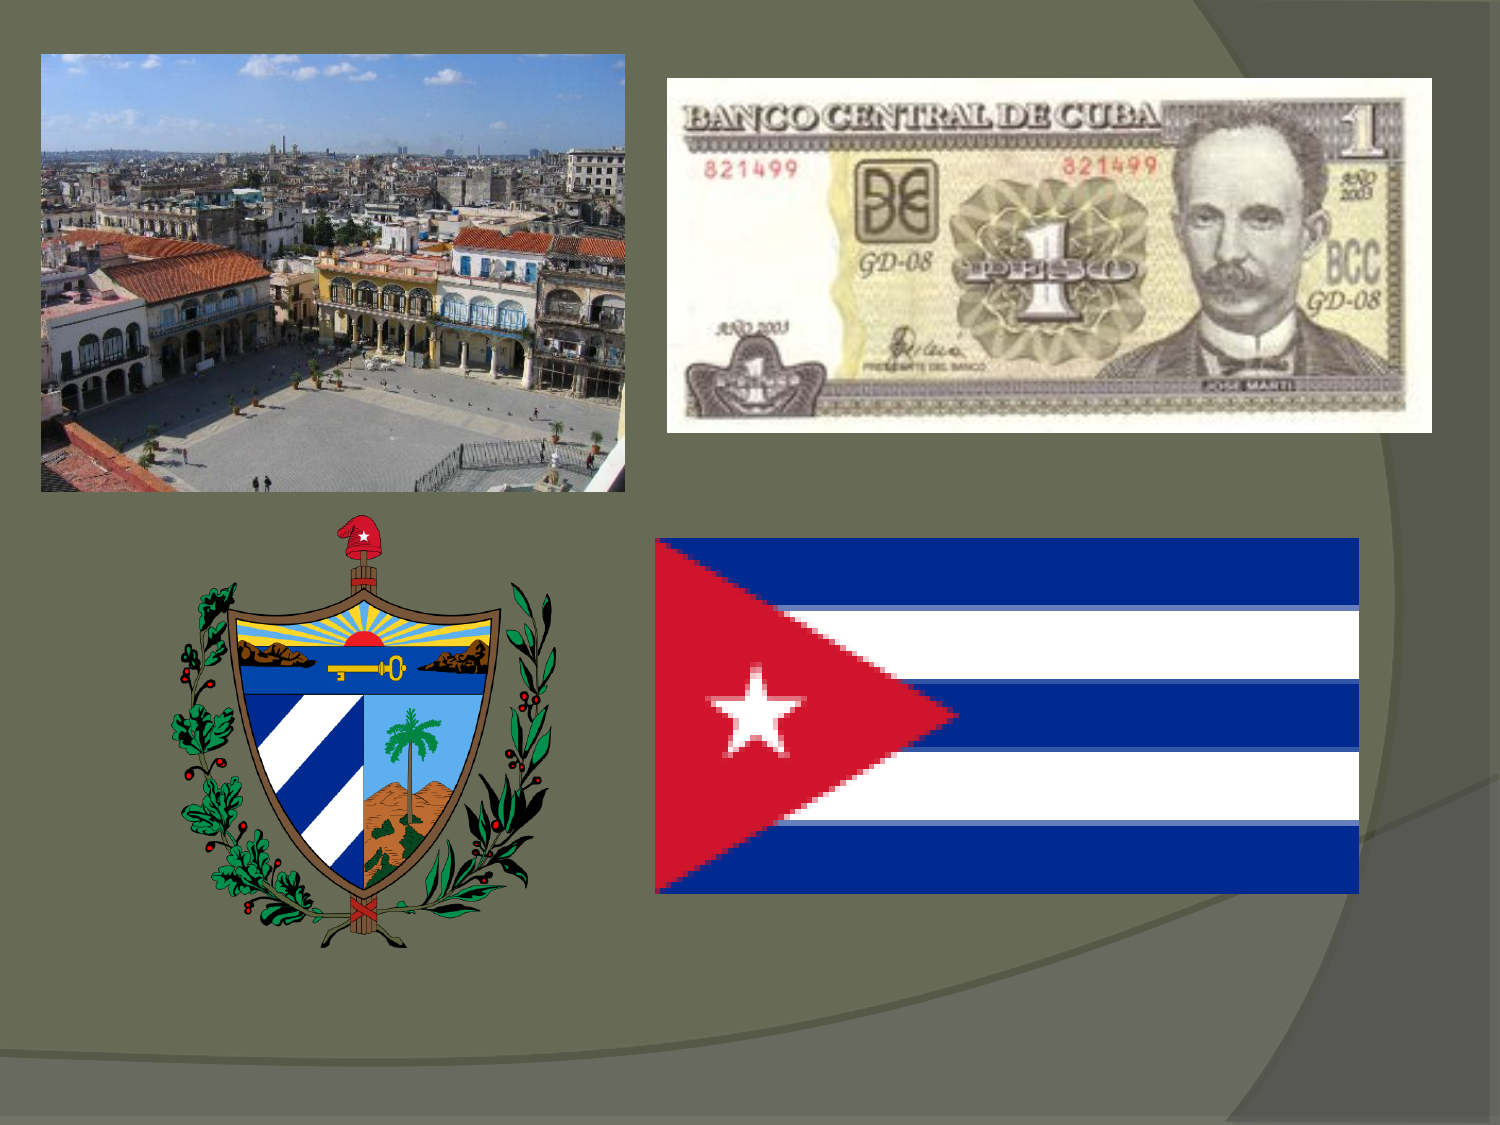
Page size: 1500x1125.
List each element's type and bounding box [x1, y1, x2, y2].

picture [655, 538, 1359, 894]
picture [41, 54, 625, 492]
picture [667, 78, 1432, 433]
picture [171, 515, 556, 948]
